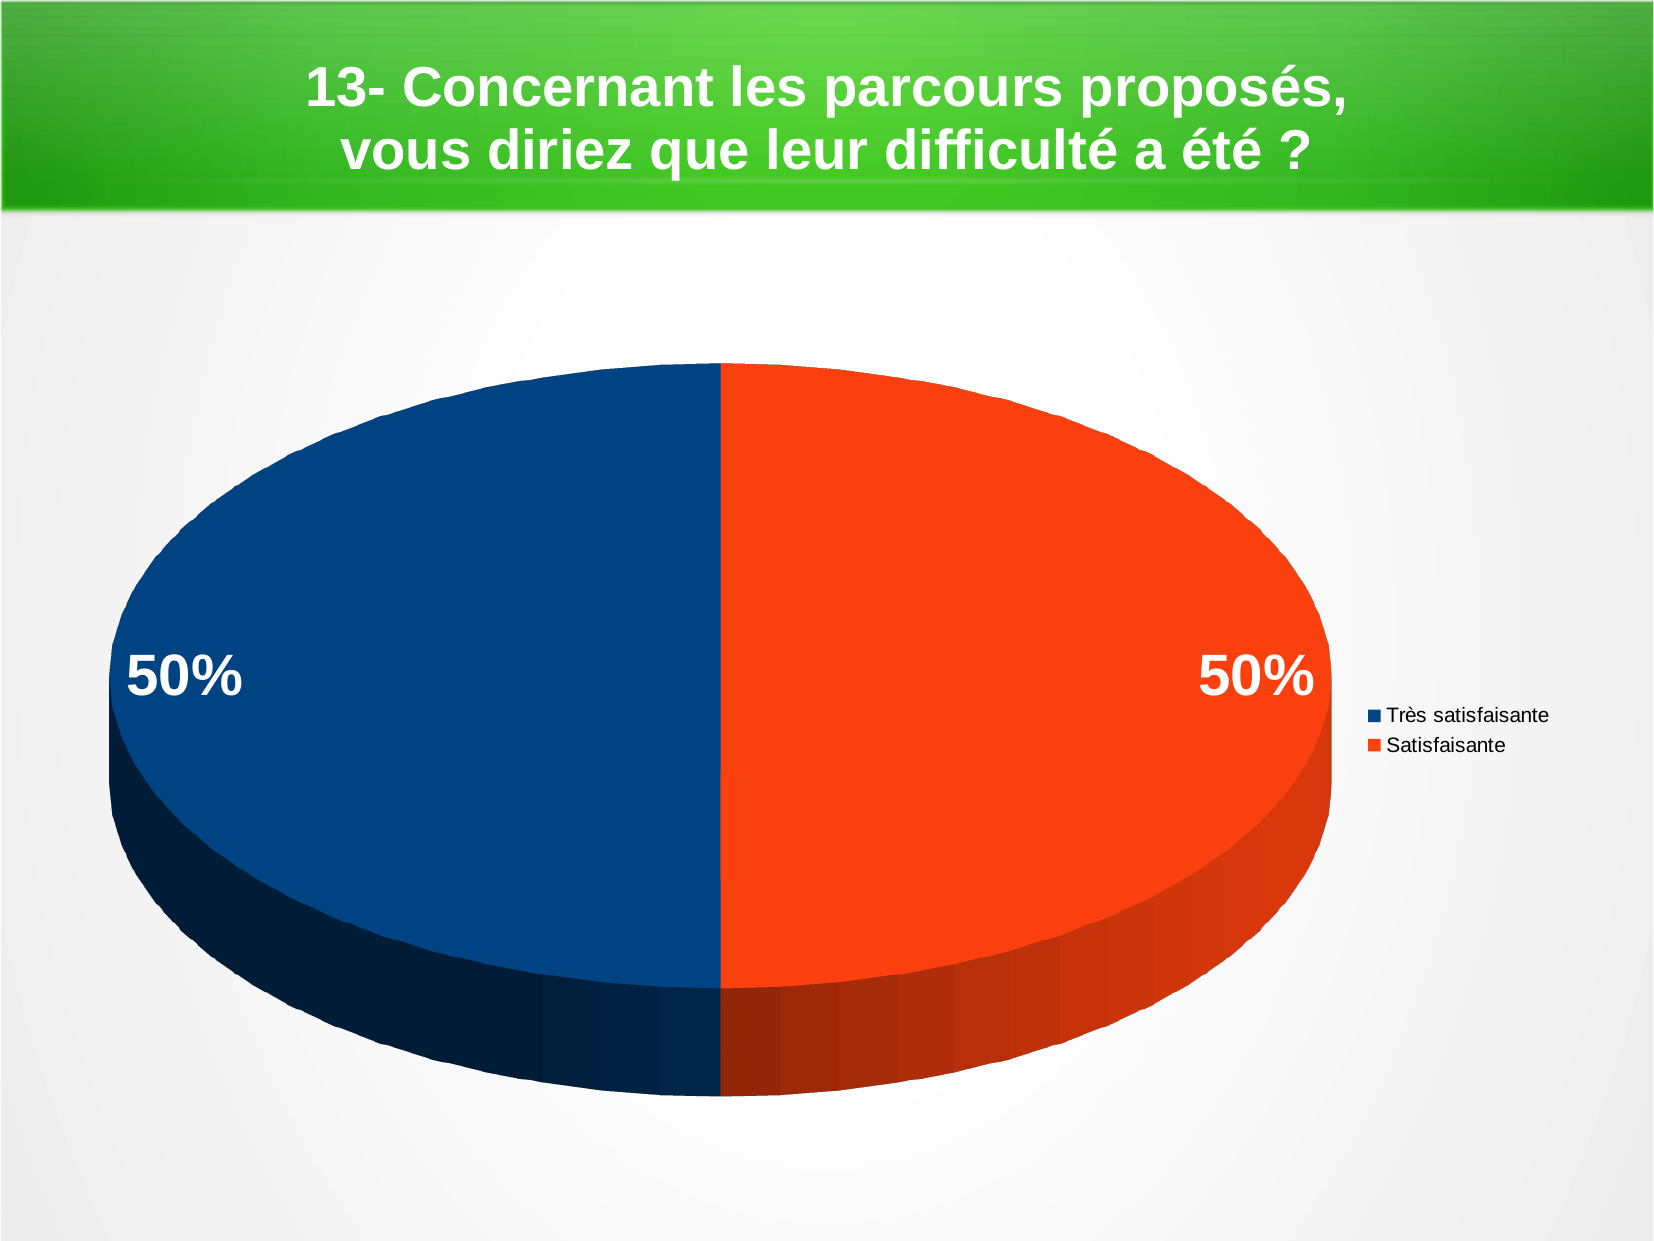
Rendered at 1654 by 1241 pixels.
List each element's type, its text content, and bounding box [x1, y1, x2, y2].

chart [80, 289, 1569, 1172]
picture [0, 0, 1654, 1241]
title 13- Concernant les parcours proposés, vous diriez que leur difficulté a été ? [82, 47, 1571, 189]
